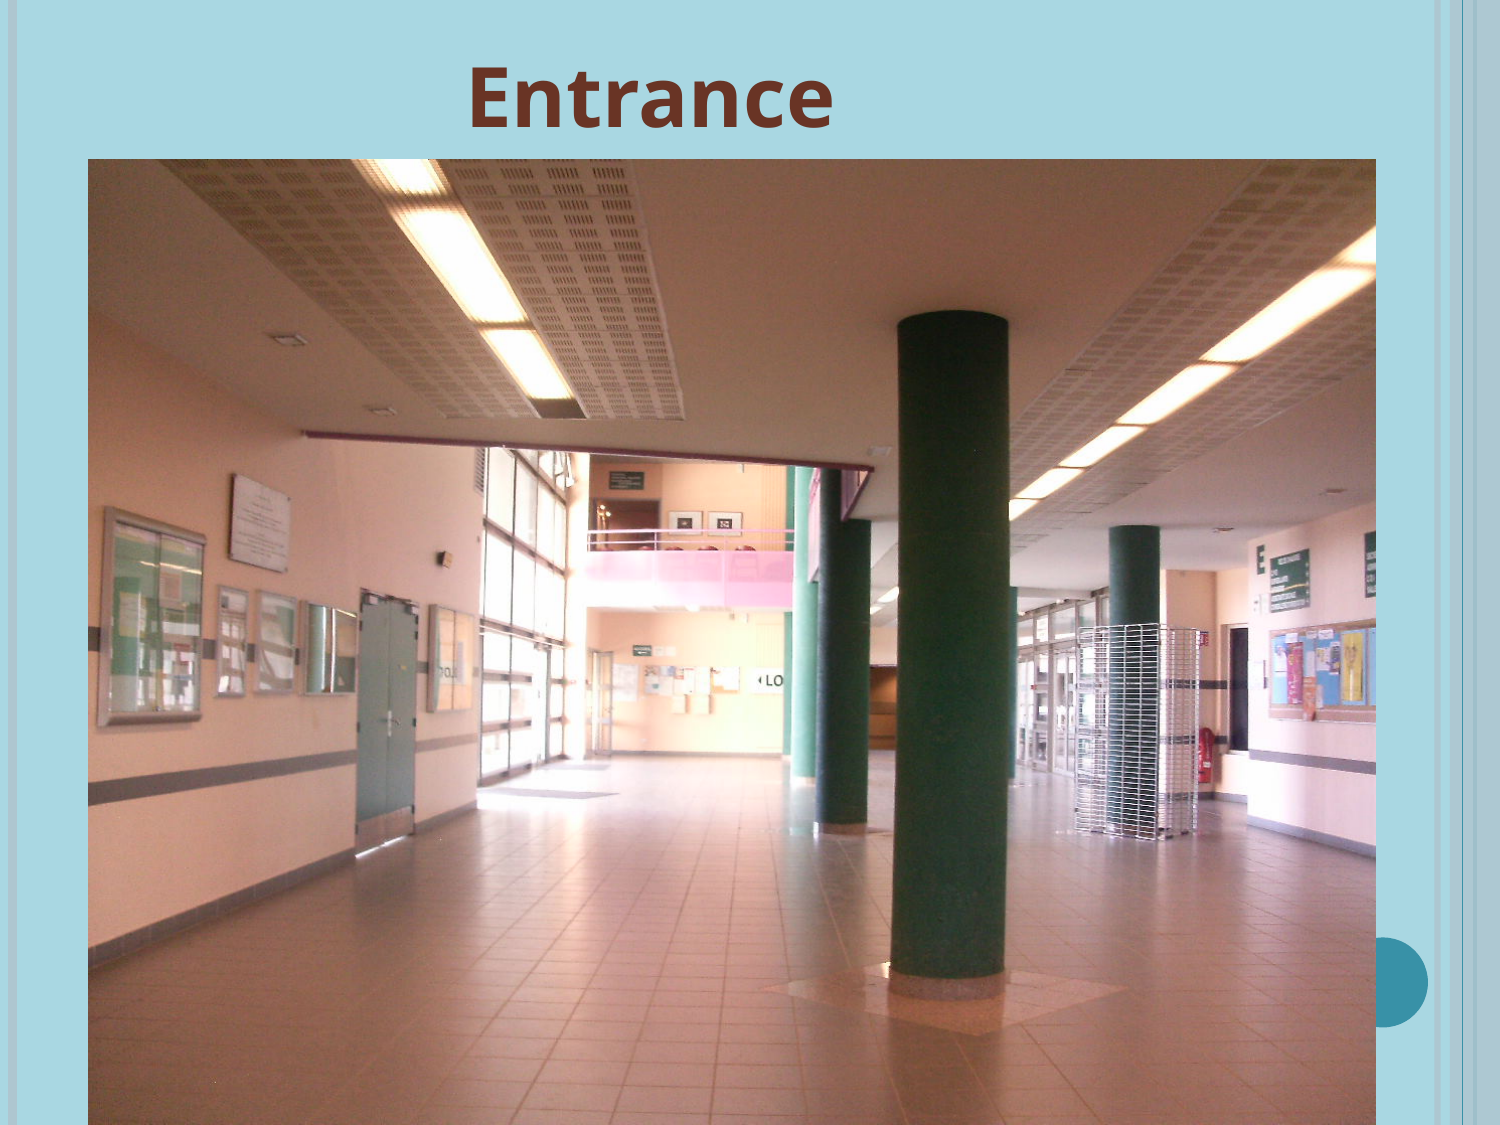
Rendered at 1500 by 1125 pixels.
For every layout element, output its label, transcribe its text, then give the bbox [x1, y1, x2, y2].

picture [88, 159, 1376, 1125]
title Entrance [76, 0, 1302, 188]
